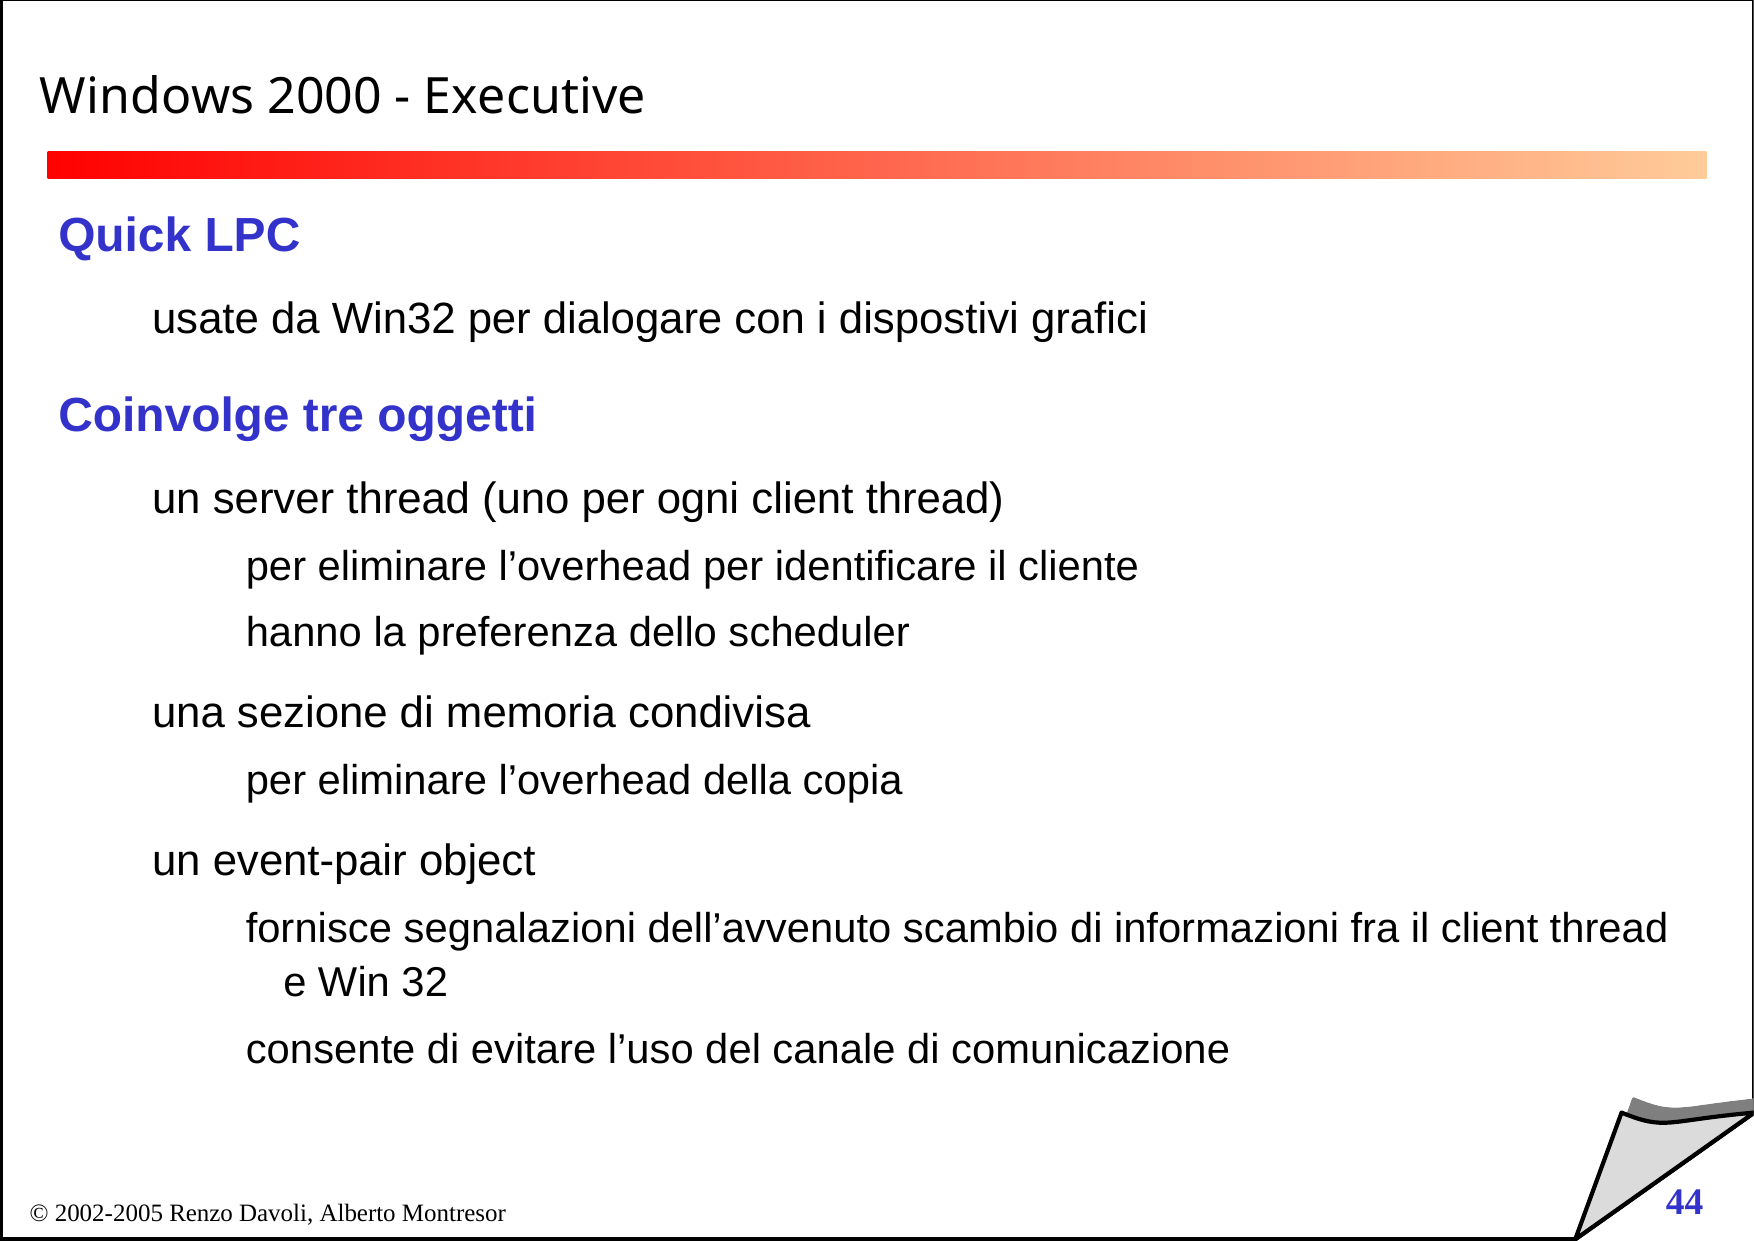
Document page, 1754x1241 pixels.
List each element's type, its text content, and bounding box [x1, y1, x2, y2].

list Quick LPC usate da Win32 per dialogare con i dispostivi grafici Coinvolge tre oggetti un server thread (uno per ogni client thread) per eliminare l’overhead per identificare il cliente hanno la preferenza dello scheduler una sezione di memoria condivisa per eliminare l’overhead della copia un event-pair object fornisce segnalazioni dell’avvenuto scambio di informazioni fra il client thread e Win 32 consente di evitare l’uso del canale di comunicazione [58, 206, 1695, 1165]
title Windows 2000 - Executive [40, 49, 1713, 144]
